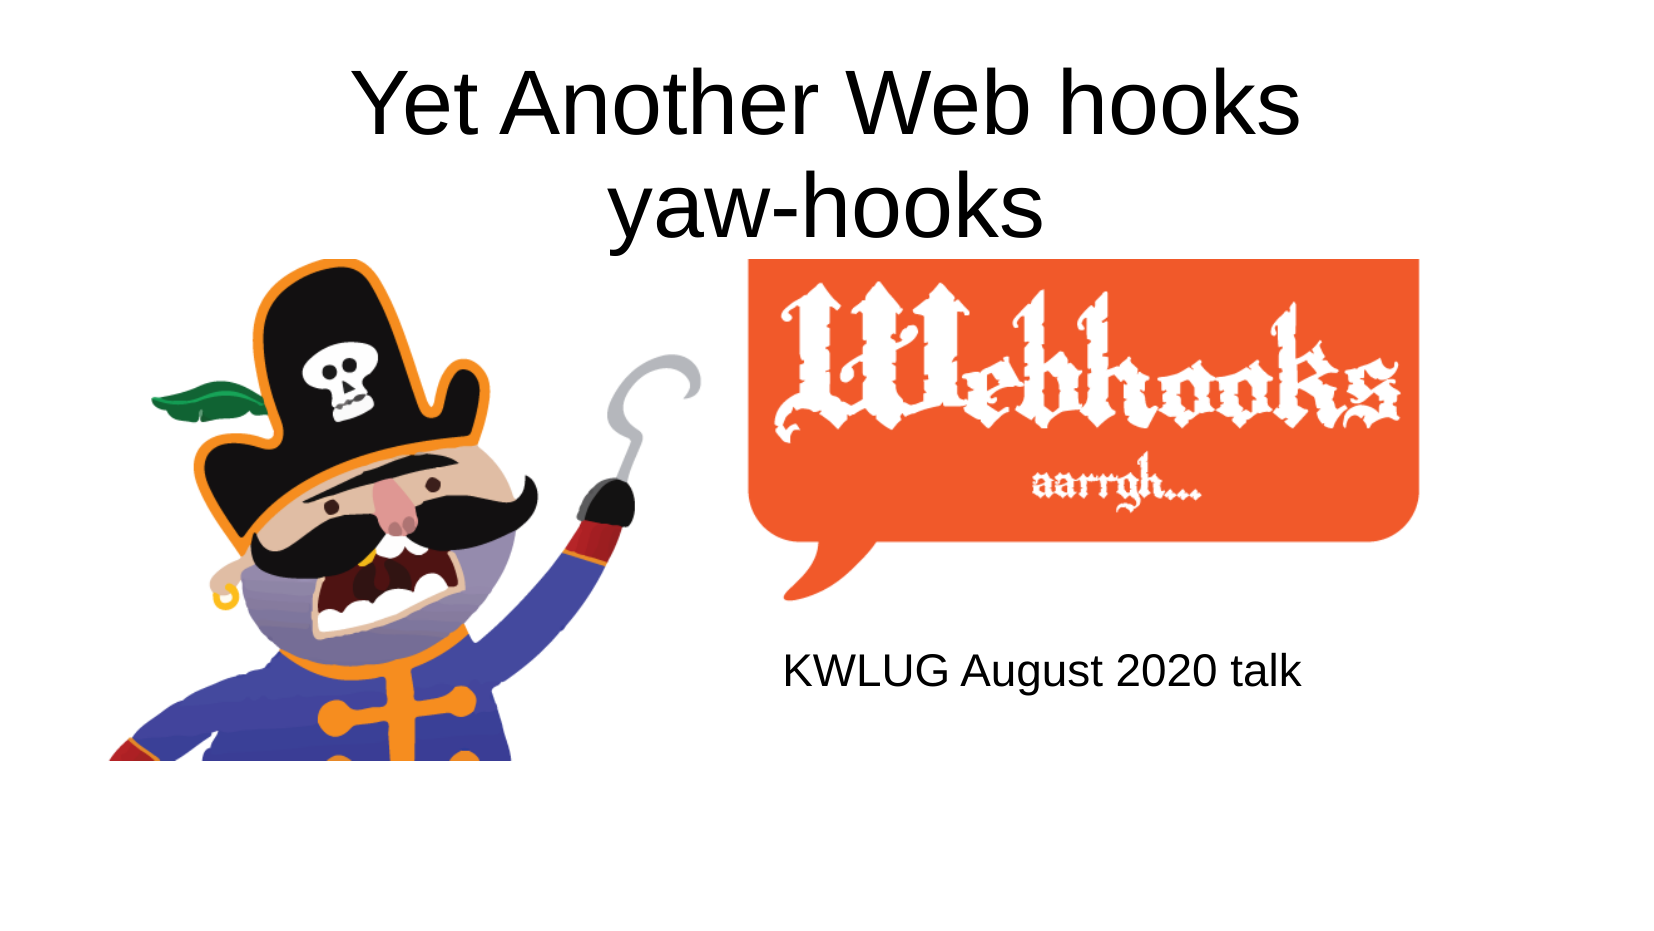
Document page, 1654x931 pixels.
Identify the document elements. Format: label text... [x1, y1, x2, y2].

text_box KWLUG August 2020 talk [767, 637, 1418, 704]
title Yet Another Web hooks yaw-hooks [82, 37, 1571, 272]
picture [46, 259, 1427, 761]
